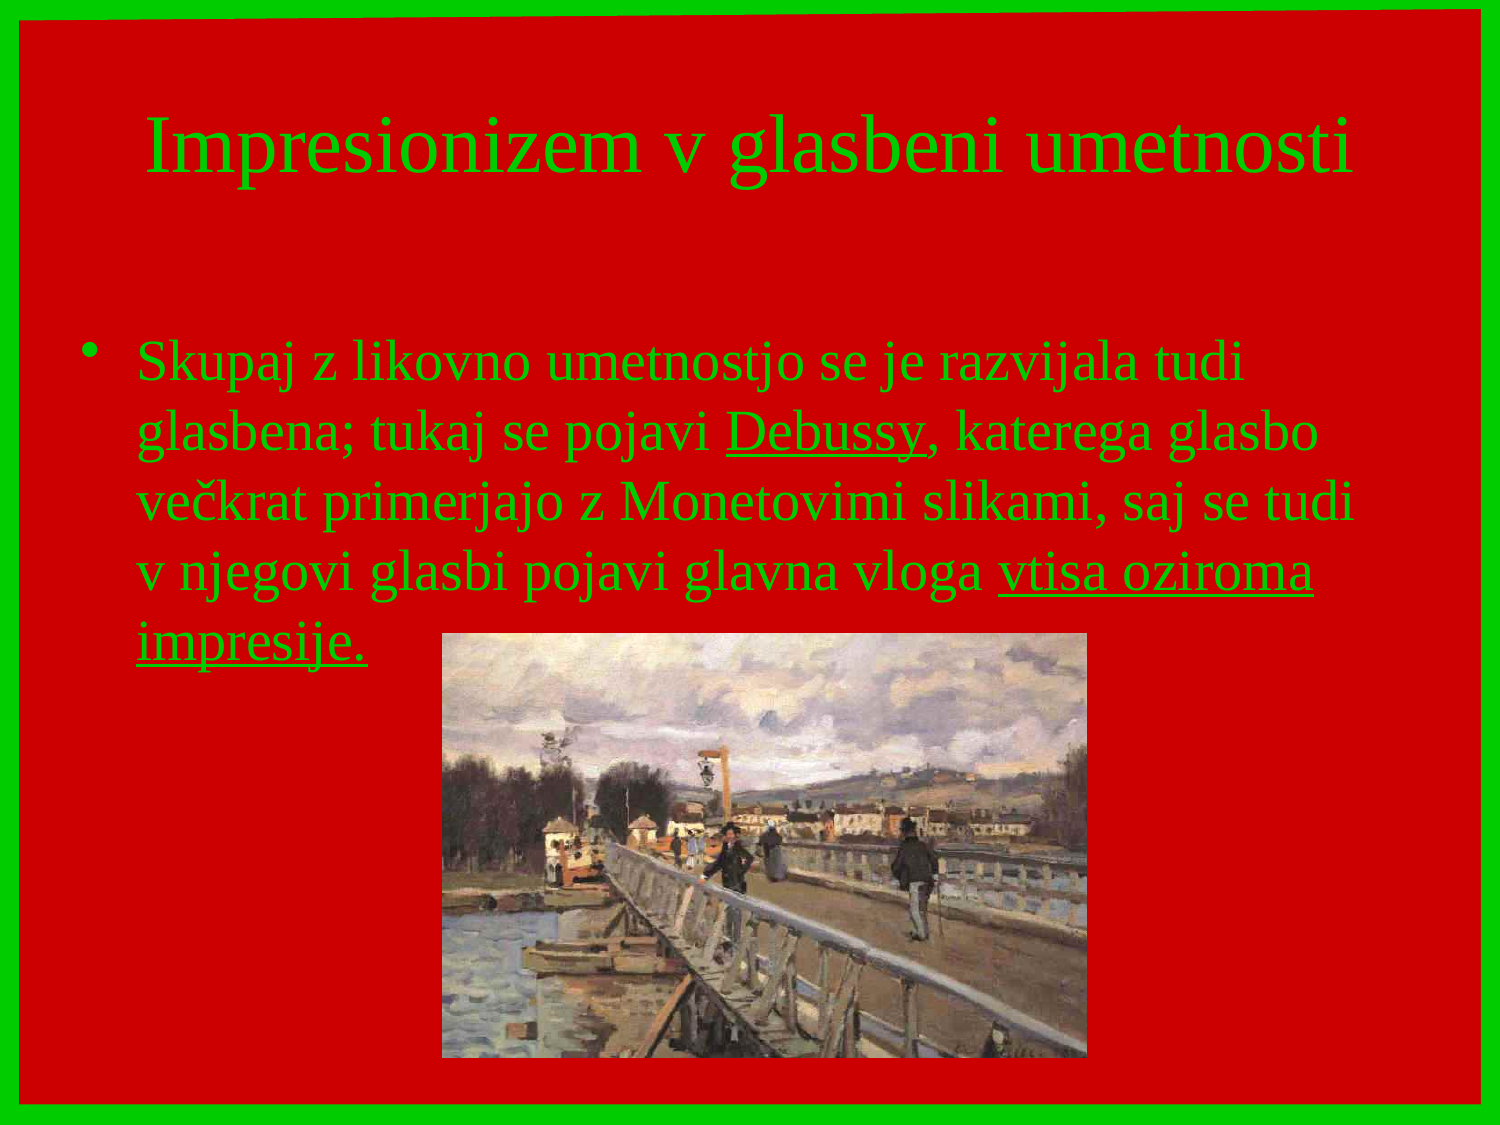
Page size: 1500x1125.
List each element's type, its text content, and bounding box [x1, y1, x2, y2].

picture [442, 633, 1087, 1058]
title Impresionizem v glasbeni umetnosti [75, 45, 1425, 233]
list Skupaj z likovno umetnostjo se je razvijala tudi glasbena; tukaj se pojavi Debussy, katerega glasbo večkrat primerjajo z Monetovimi slikami, saj se tudi v njegovi glasbi pojavi glavna vloga vtisa oziroma impresije. [64, 314, 1415, 1057]
